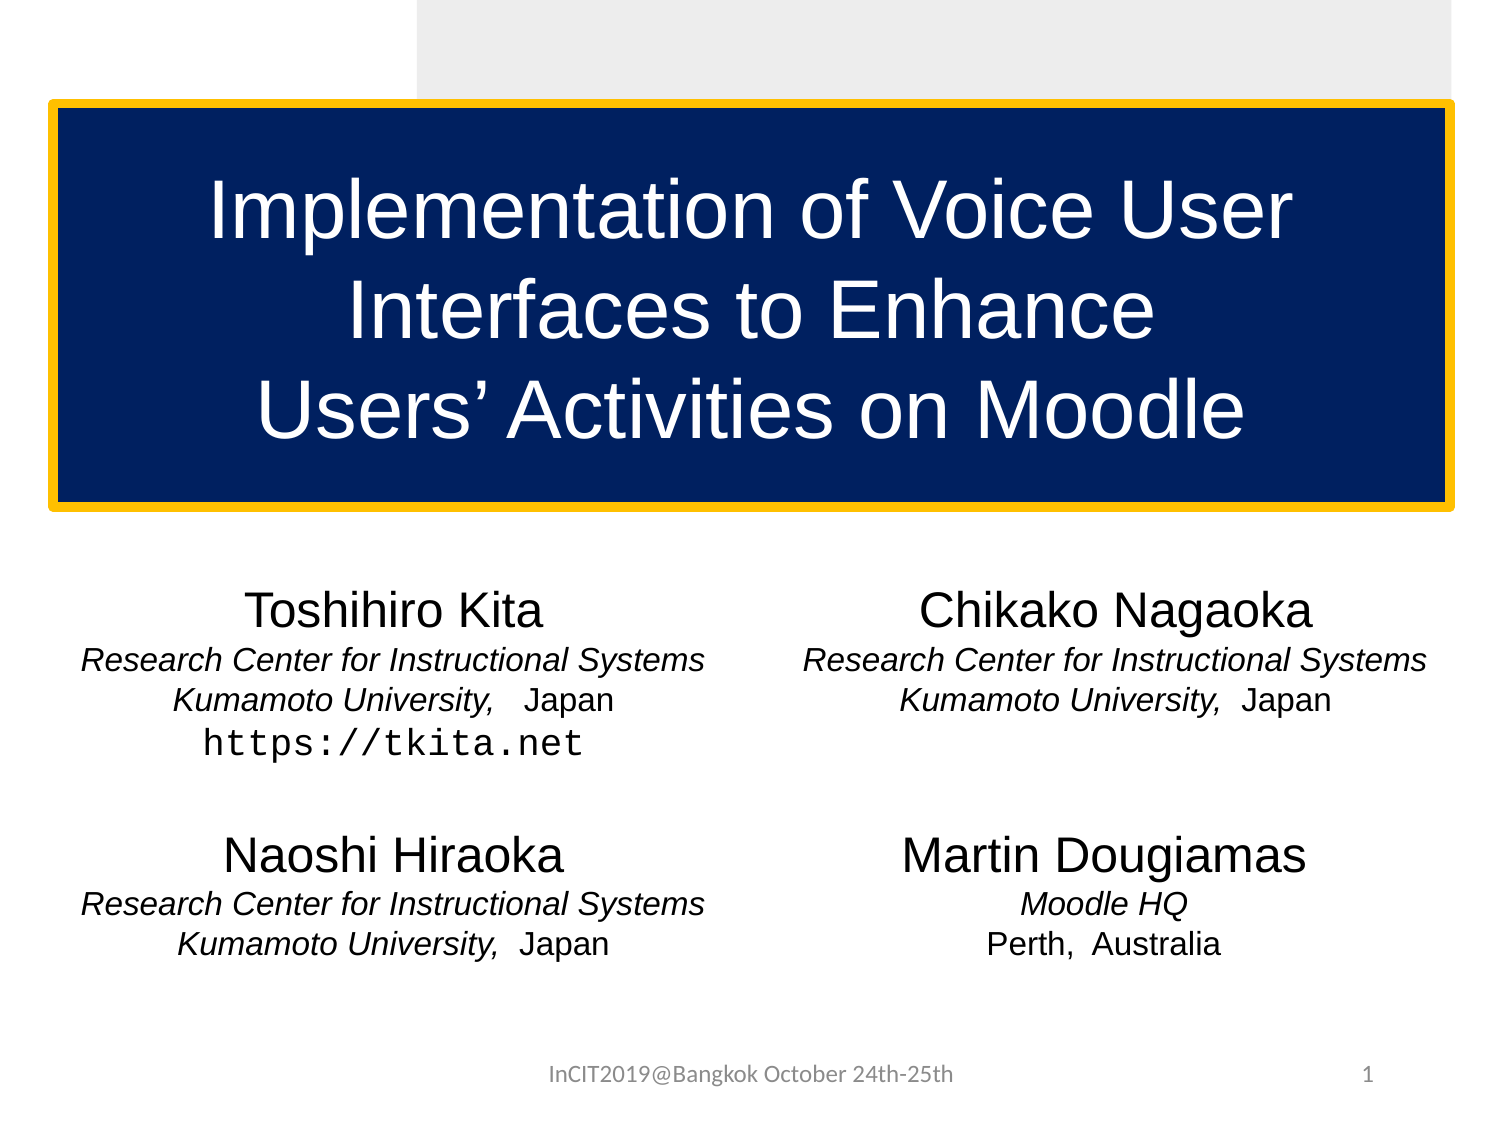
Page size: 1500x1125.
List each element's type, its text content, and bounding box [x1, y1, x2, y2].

text_box Chikako Nagaoka Research Center for Instructional Systems Kumamoto University, Japan [781, 570, 1450, 726]
text_box Implementation of Voice User Interfaces to Enhance Users’ Activities on Moodle [53, 103, 1450, 507]
text_box <番号> [1051, 1042, 1389, 1103]
text_box Martin Dougiamas Moodle HQ Perth, Australia [878, 815, 1330, 970]
text_box Naoshi Hiraoka Research Center for Instructional Systems Kumamoto University, Japan [60, 815, 727, 970]
text_box [416, 0, 1452, 340]
text_box InCIT2019@Bangkok October 24th-25th [498, 1042, 1005, 1103]
text_box Toshihiro Kita Research Center for Instructional Systems Kumamoto University, Japan https://tkita.net [60, 570, 727, 771]
